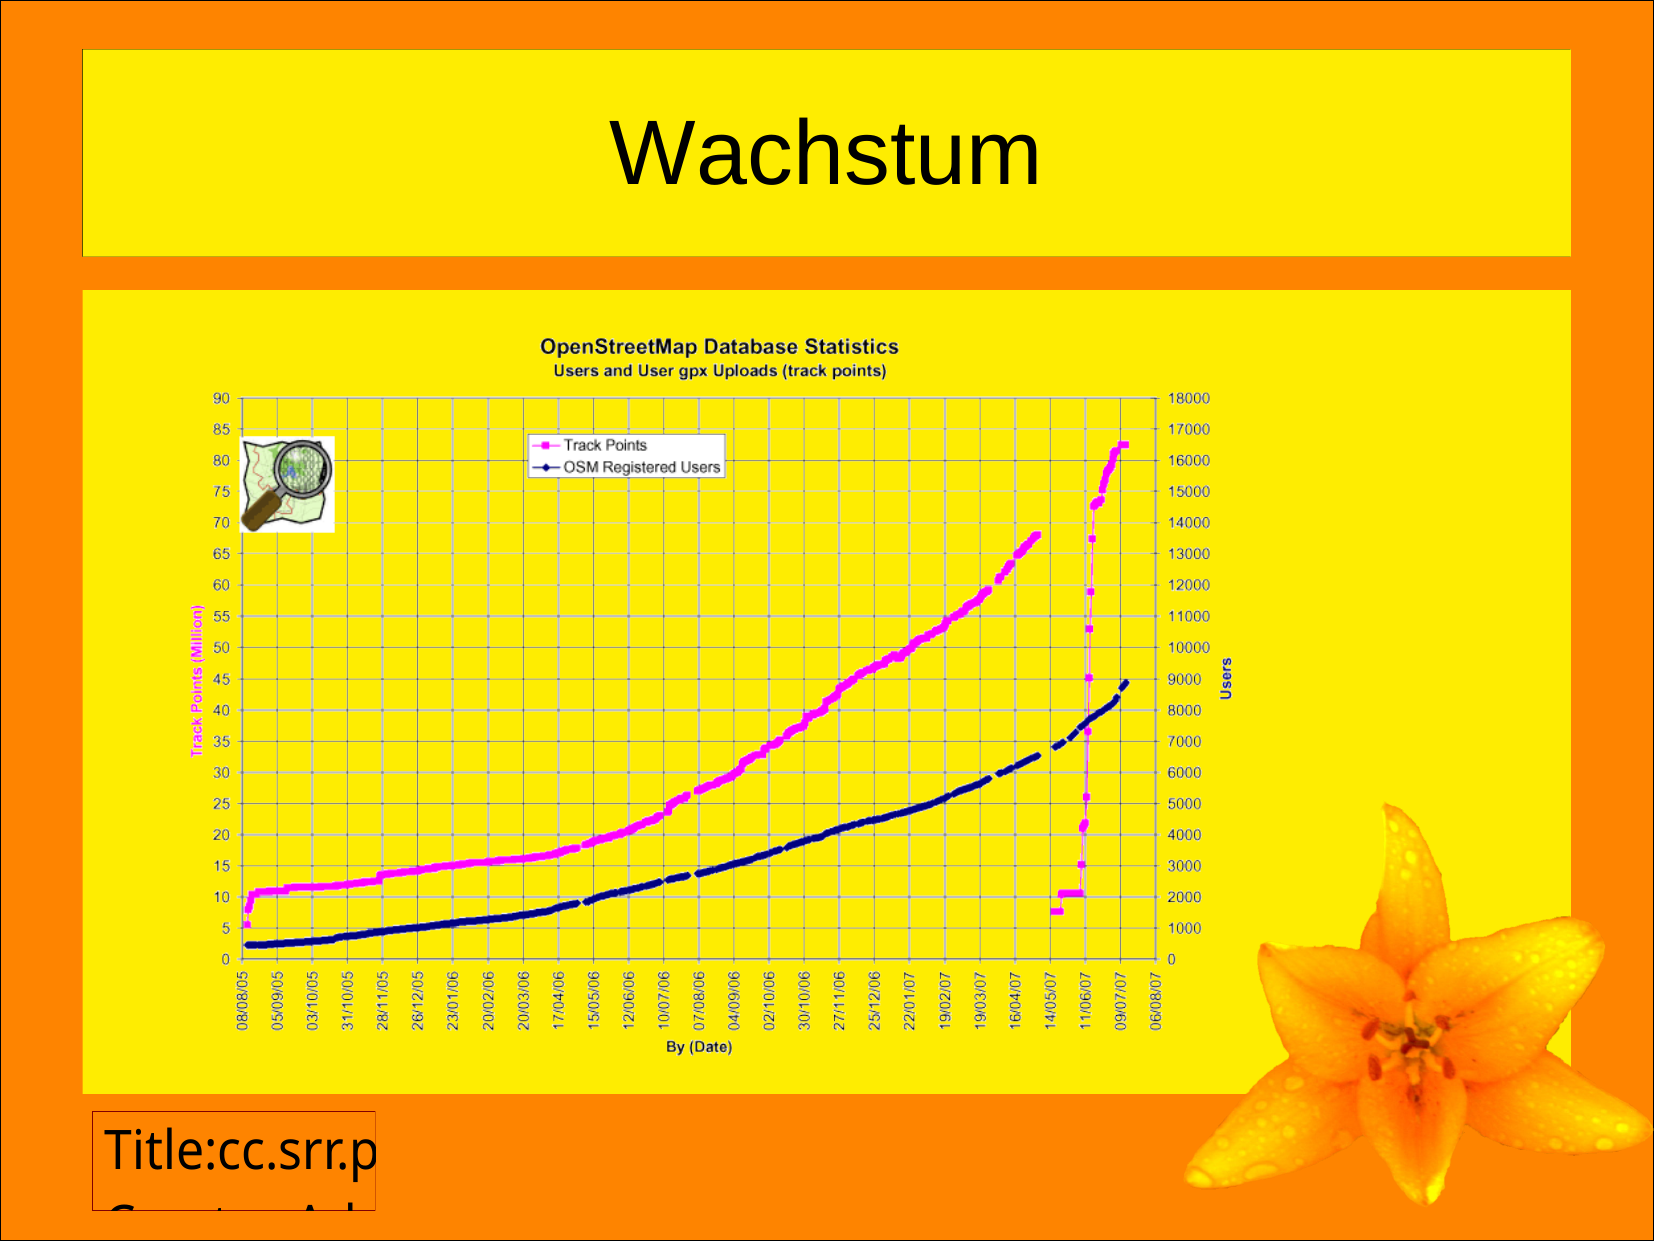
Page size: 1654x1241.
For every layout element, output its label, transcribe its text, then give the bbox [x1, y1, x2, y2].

picture [139, 284, 1654, 1241]
title Wachstum [82, 49, 1571, 257]
picture [88, 1108, 376, 1211]
text_box [0, 0, 1654, 1241]
